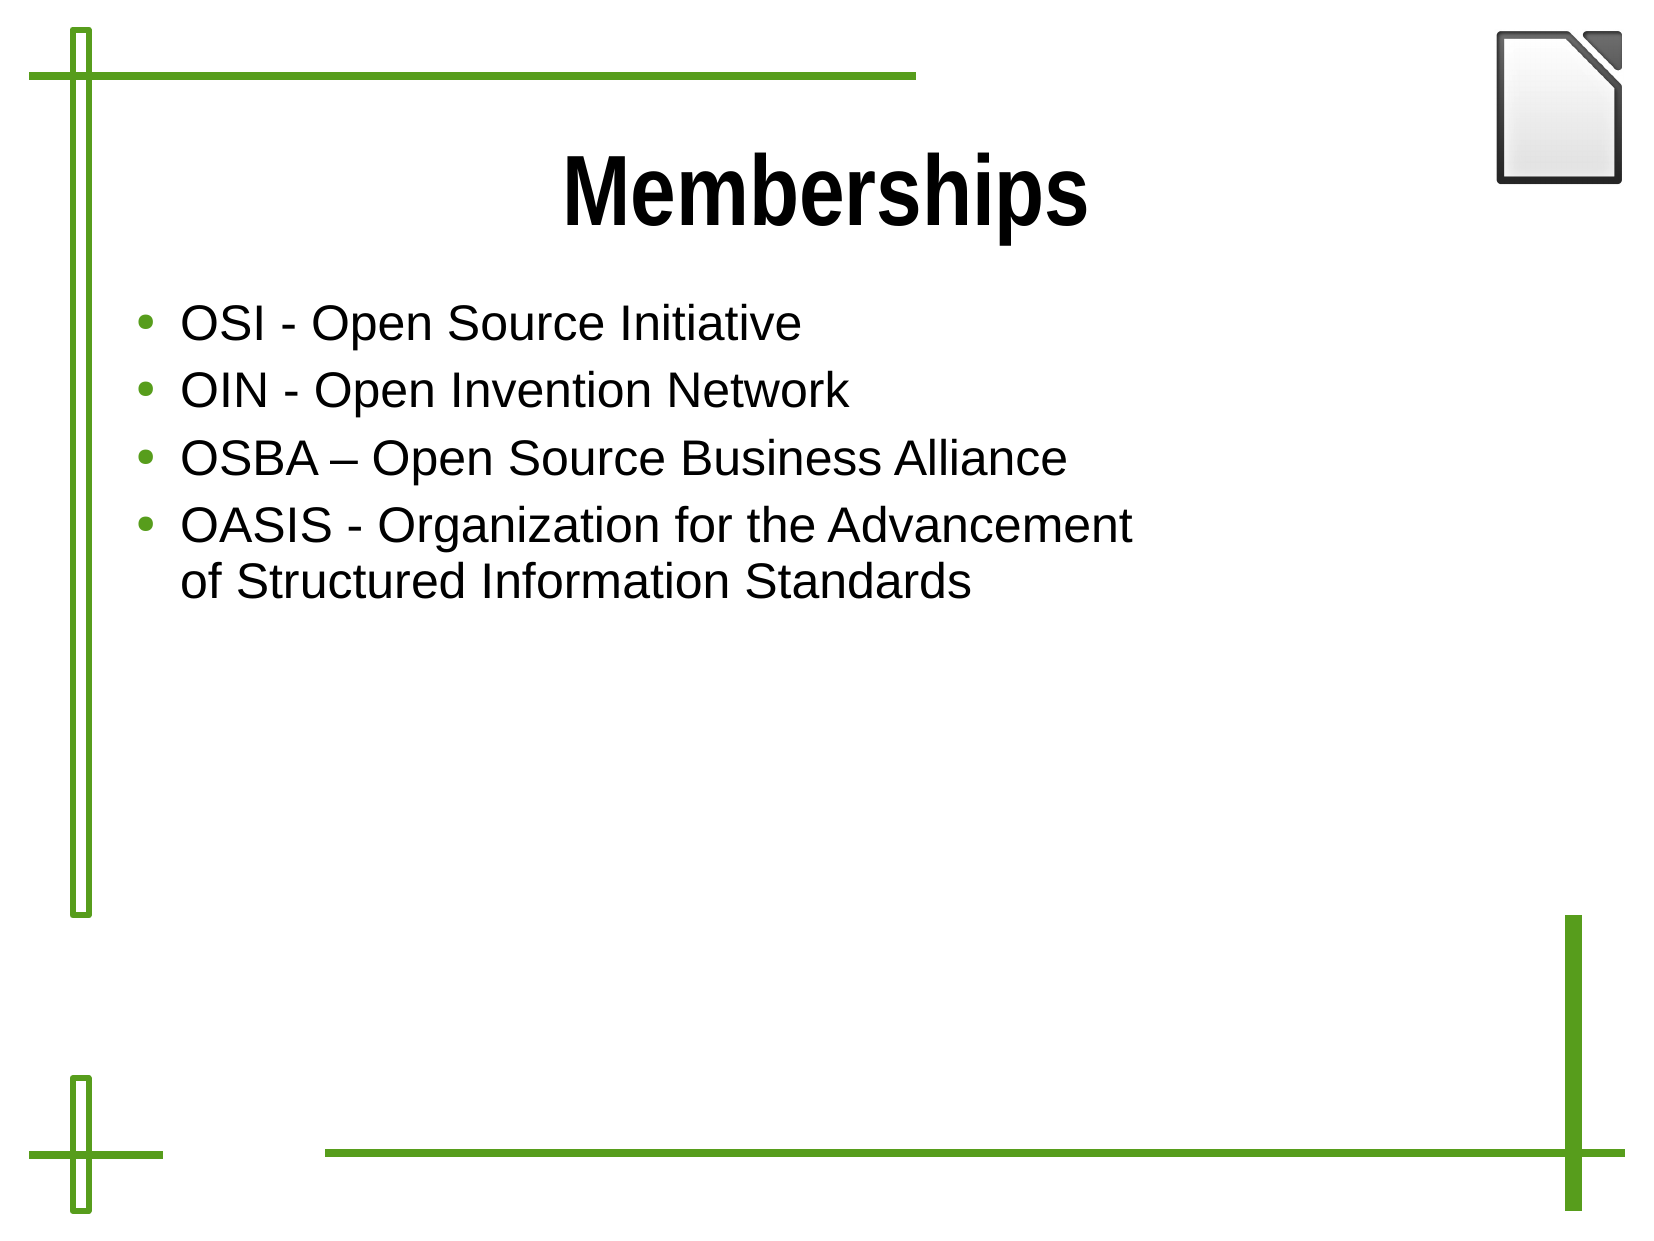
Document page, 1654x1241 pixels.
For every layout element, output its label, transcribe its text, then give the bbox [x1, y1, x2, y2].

picture [1494, 29, 1624, 186]
list OSI - Open Source Initiative OIN - Open Invention Network OSBA – Open Source Business Alliance OASIS - Organization for the Advancement of Structured Information Standards [118, 295, 1536, 1123]
title Memberships [118, 118, 1536, 260]
